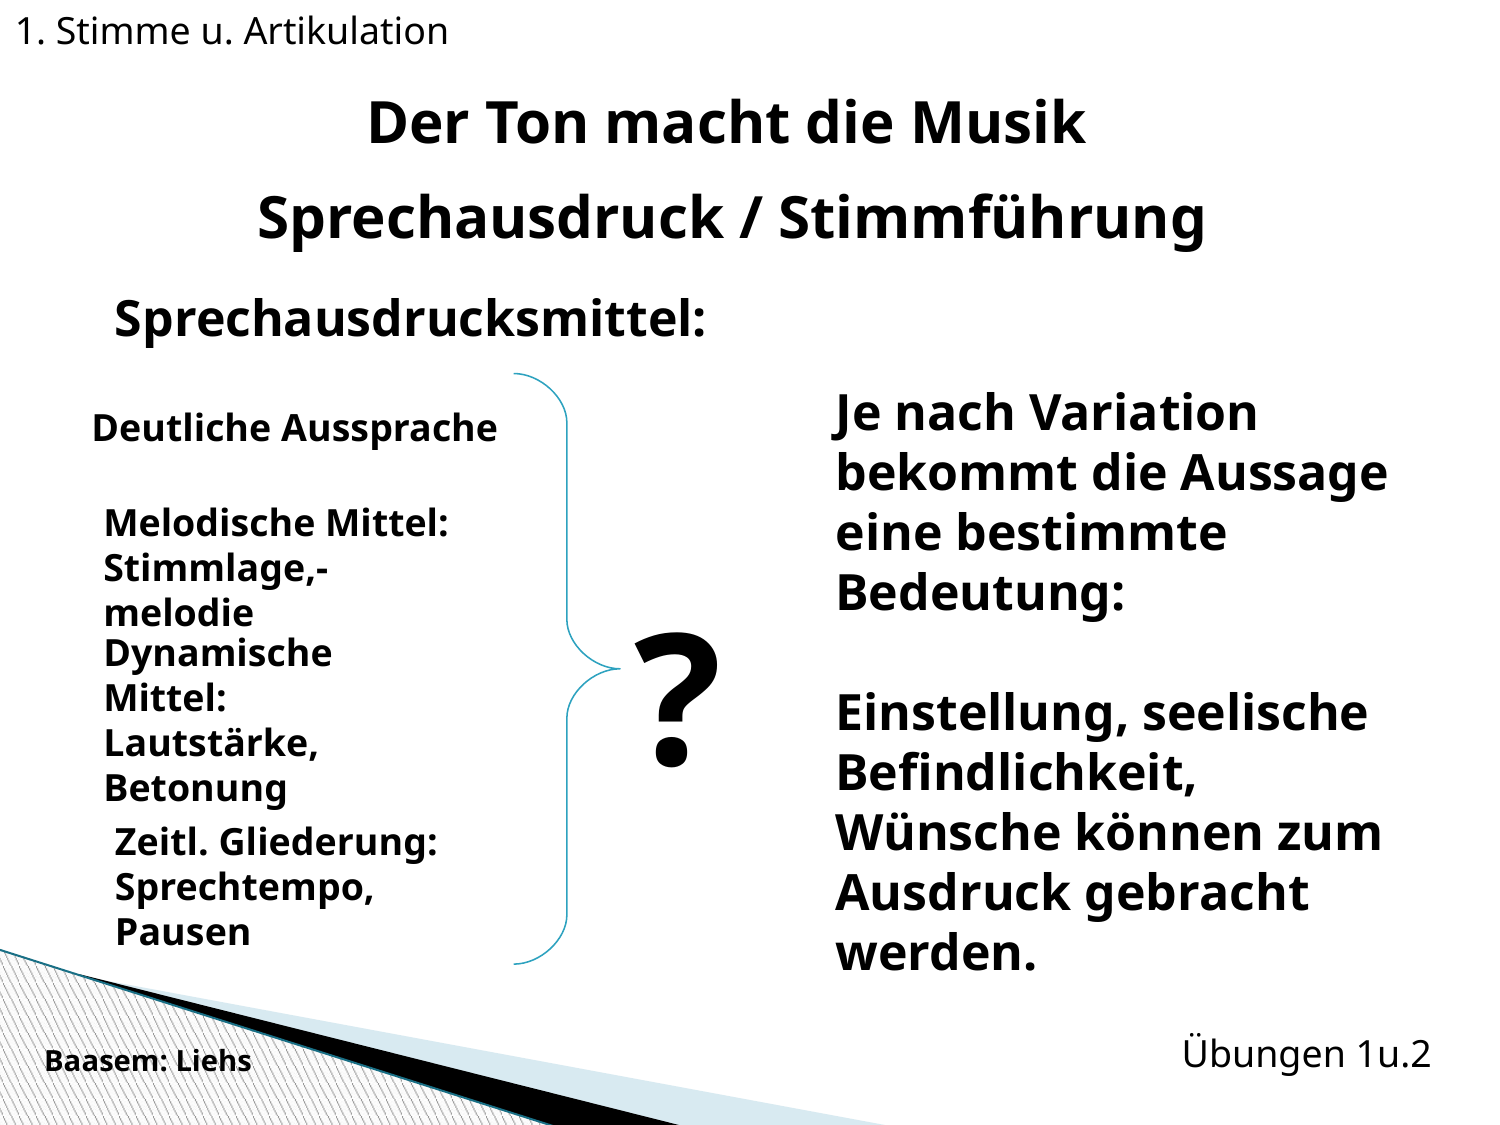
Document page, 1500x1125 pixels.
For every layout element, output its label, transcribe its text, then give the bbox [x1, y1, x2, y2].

text_box ? [620, 574, 739, 809]
text_box Übungen 1u.2 [1009, 1023, 1447, 1083]
text_box Sprechausdruck / Stimmführung [53, 172, 1412, 258]
text_box Dynamische Mittel: Lautstärke, Betonung [88, 621, 479, 817]
text_box Zeitl. Gliederung: Sprechtempo, Pausen [100, 810, 491, 961]
picture [0, 952, 543, 1125]
text_box Sprechausdrucksmittel: [100, 278, 869, 354]
text_box Je nach Variation bekommt die Aussage eine bestimmte Bedeutung: Einstellung, seelische Befindlichkeit, Wünsche können zum Ausdruck gebracht werden. [820, 373, 1424, 989]
text_box 1. Stimme u. Artikulation [0, 0, 591, 60]
text_box Melodische Mittel: Stimmlage,-melodie [88, 491, 491, 642]
text_box Baasem: Liehs [29, 1034, 325, 1085]
text_box Deutliche Aussprache [76, 397, 566, 457]
text_box Der Ton macht die Musik [123, 78, 1329, 163]
text_box Deutliche Aussprache [560, 397, 703, 457]
